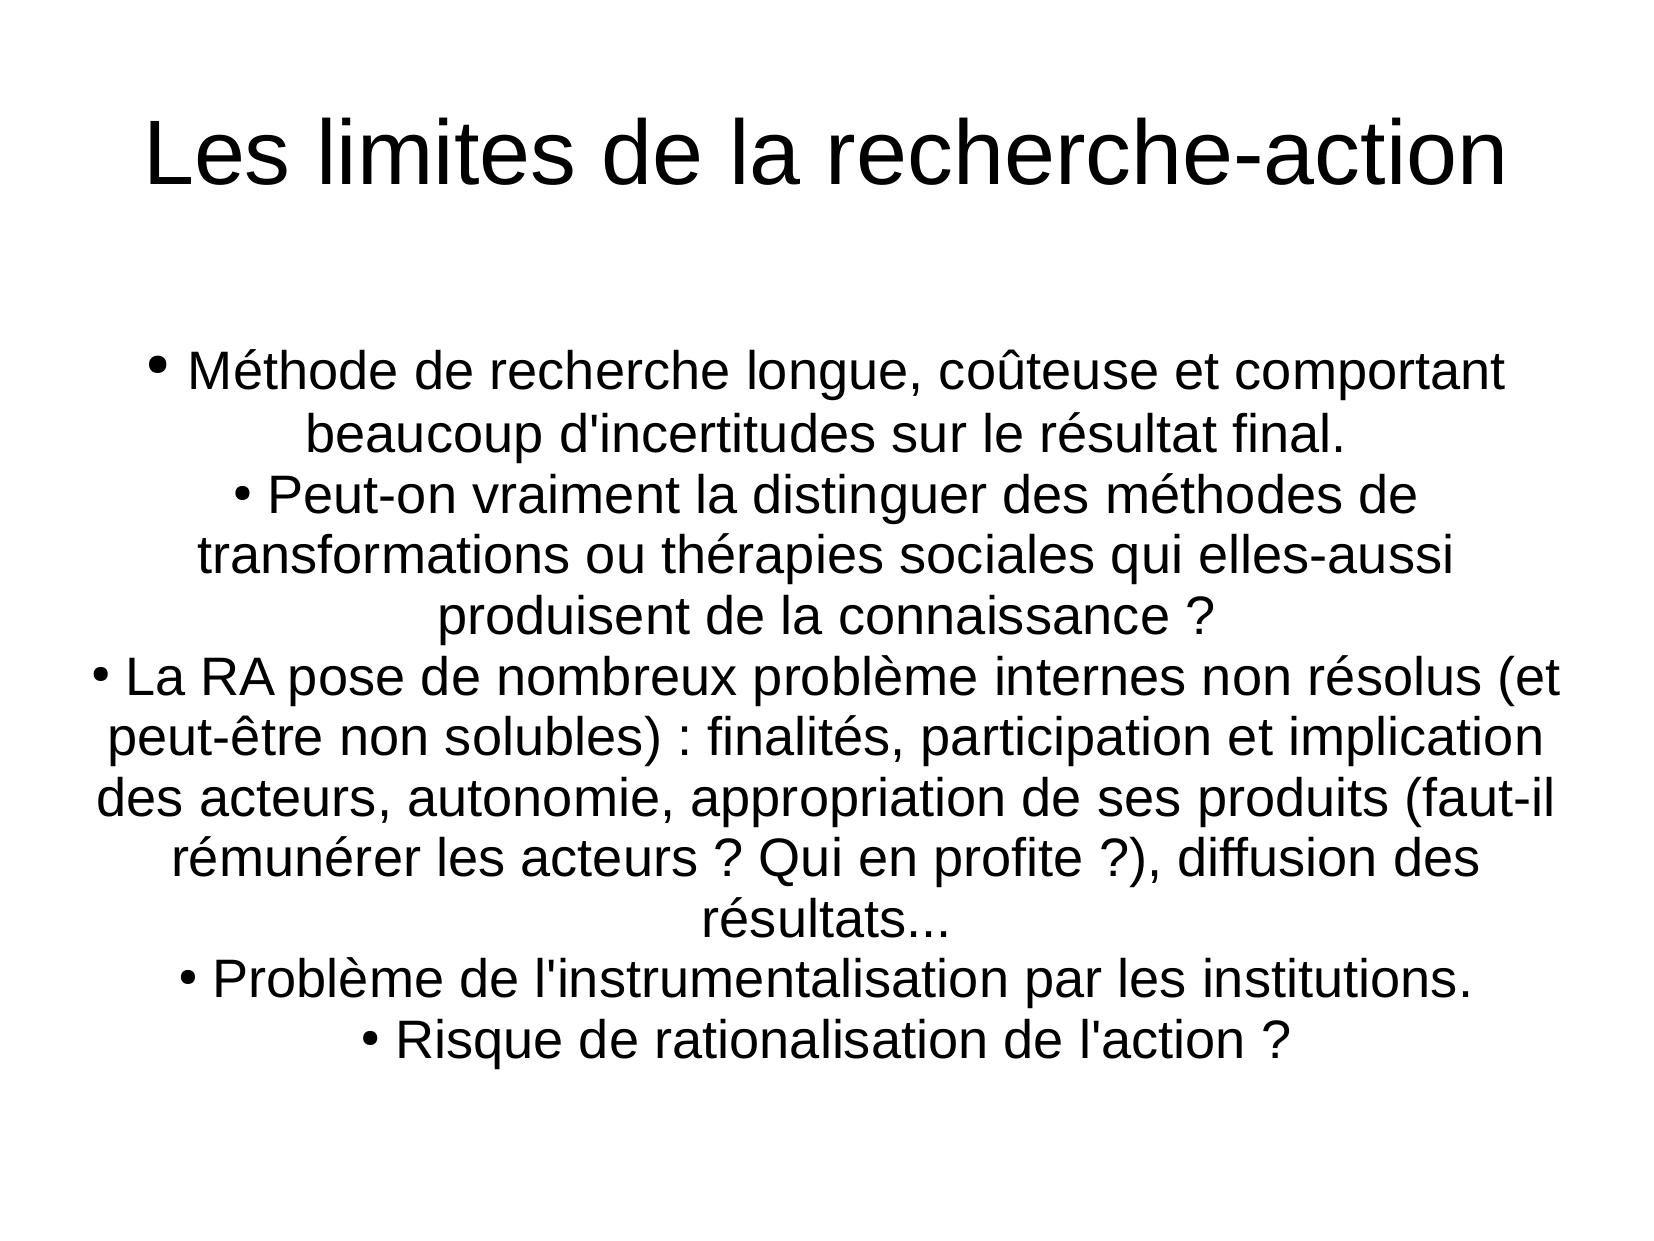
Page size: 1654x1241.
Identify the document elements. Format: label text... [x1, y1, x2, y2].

subtitle Méthode de recherche longue, coûteuse et comportant beaucoup d'incertitudes sur le résultat final. Peut-on vraiment la distinguer des méthodes de transformations ou thérapies sociales qui elles-aussi produisent de la connaissance ? La RA pose de nombreux problème internes non résolus (et peut-être non solubles) : finalités, participation et implication des acteurs, autonomie, appropriation de ses produits (faut-il rémunérer les acteurs ? Qui en profite ?), diffusion des résultats... Problème de l'instrumentalisation par les institutions. Risque de rationalisation de l'action ? [82, 297, 1571, 1102]
title Les limites de la recherche-action [82, 56, 1571, 250]
